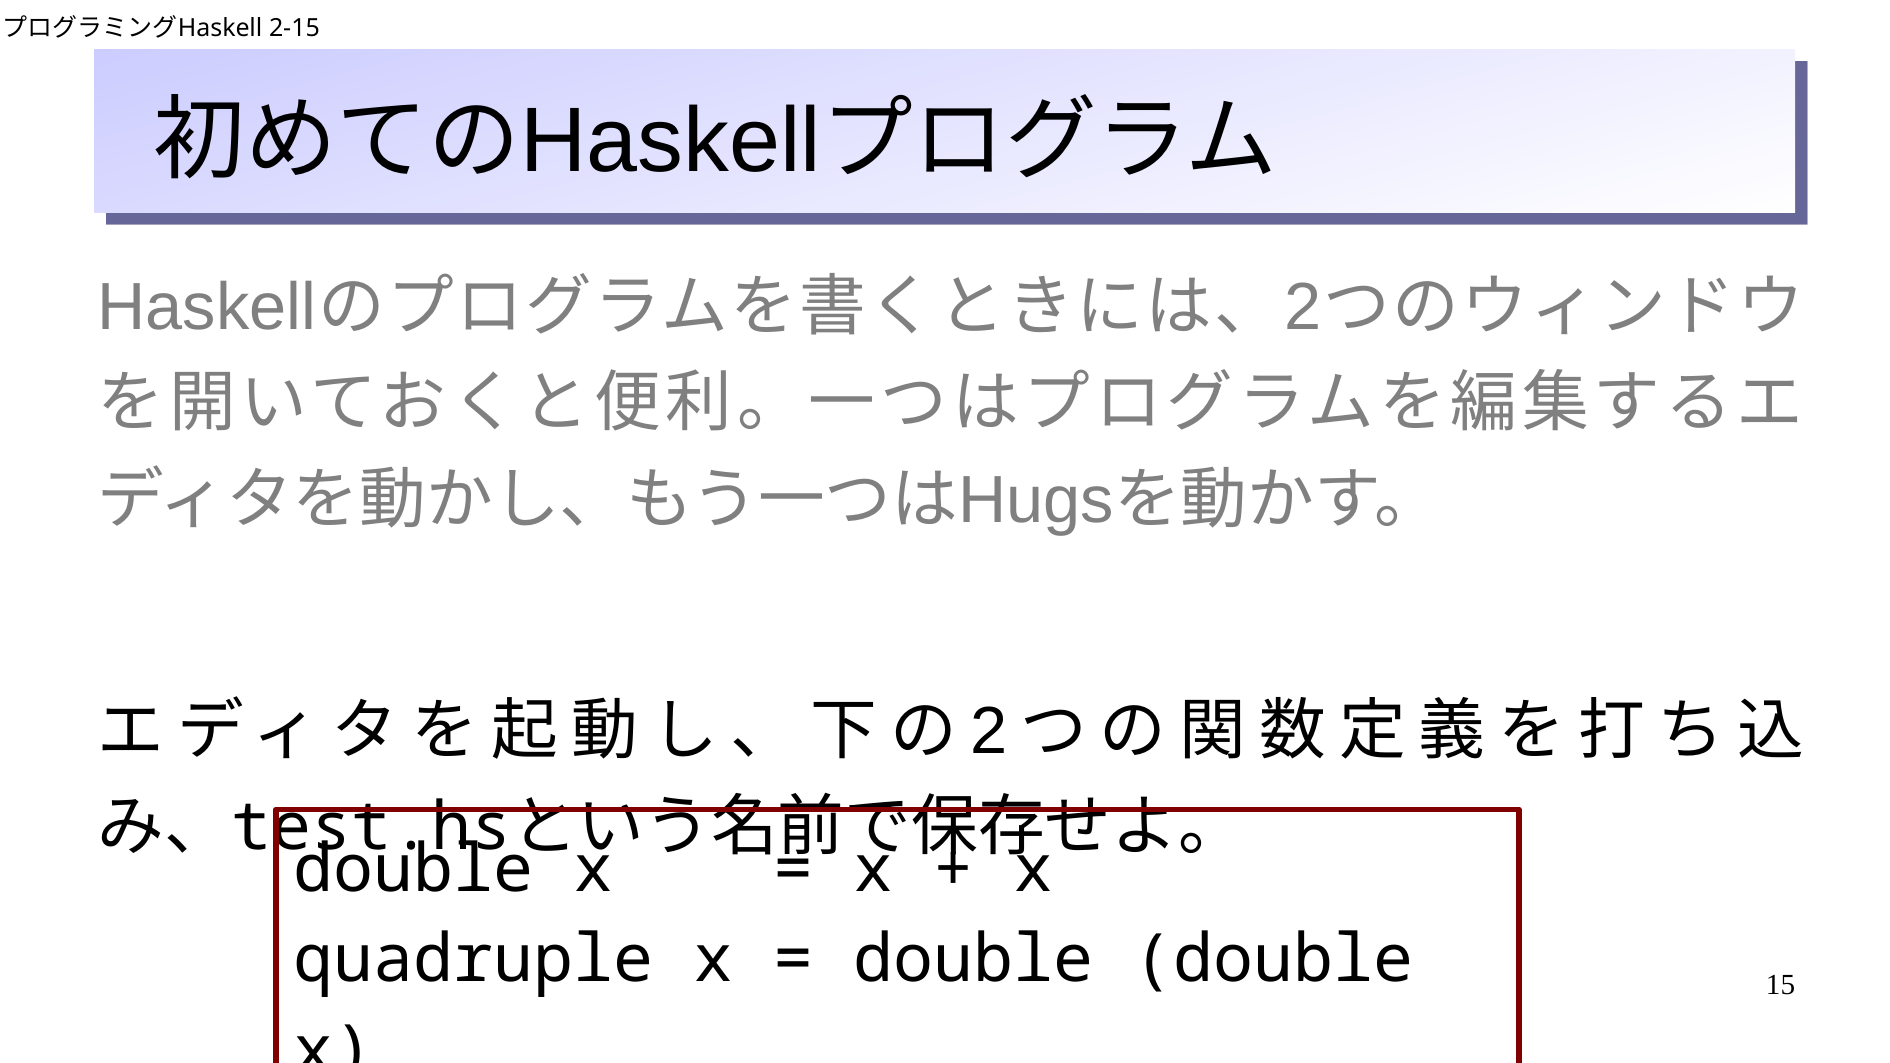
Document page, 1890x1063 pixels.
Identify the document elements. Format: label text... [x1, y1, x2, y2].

title 初めてのHaskellプログラム [94, 49, 1796, 213]
text_box double x = x + x quadruple x = double (double x) [275, 809, 1519, 987]
list Haskellのプログラムを書くときには、2つのウィンドウを開いておくと便利。一つはプログラムを編集するエディタを動かし、もう一つはHugsを動かす。 エディタを起動し、下の2つの関数定義を打ち込み、test.hsという名前で保存せよ。 [94, 248, 1808, 742]
